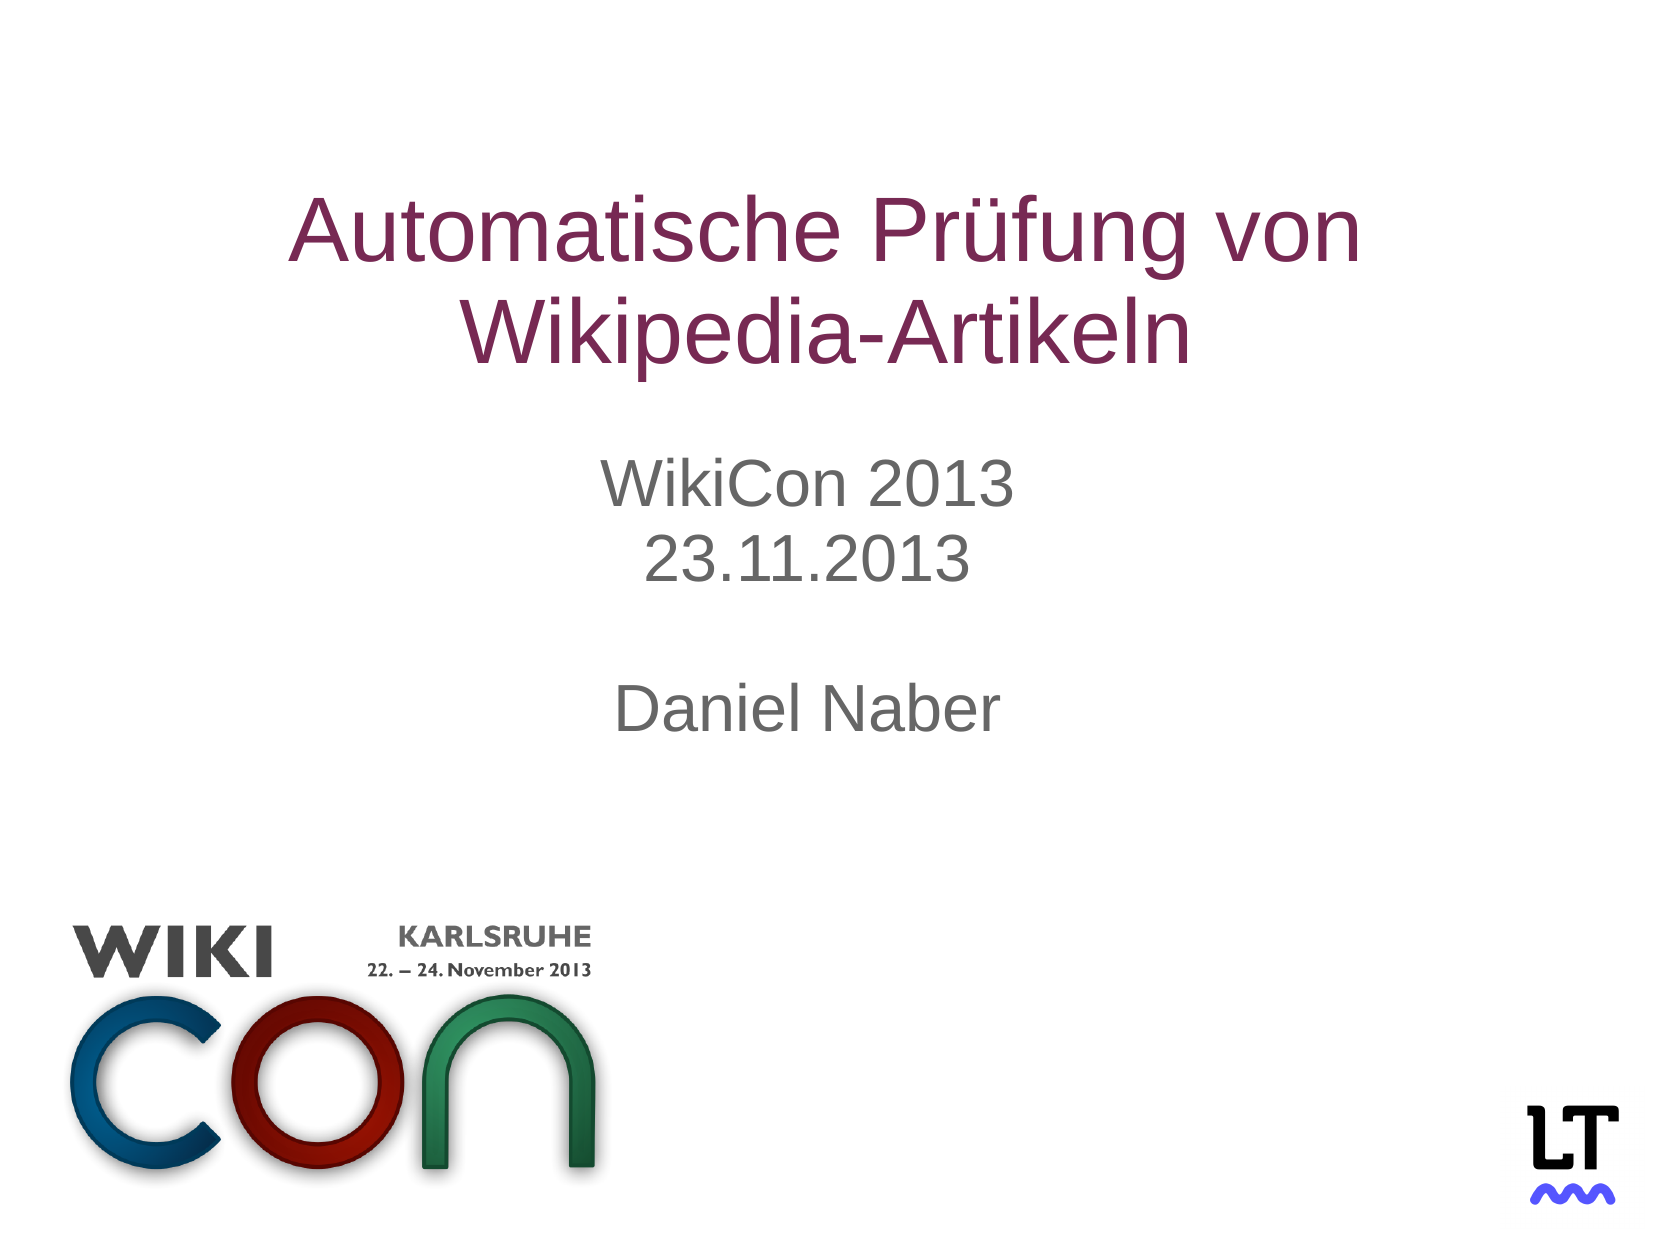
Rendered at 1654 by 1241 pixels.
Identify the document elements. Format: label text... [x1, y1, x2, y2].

picture [3, 826, 662, 1241]
subtitle WikiCon 2013 23.11.2013 Daniel Naber [80, 236, 1536, 956]
picture [1500, 1086, 1645, 1229]
title Automatische Prüfung von Wikipedia-Artikeln [82, 177, 1571, 385]
